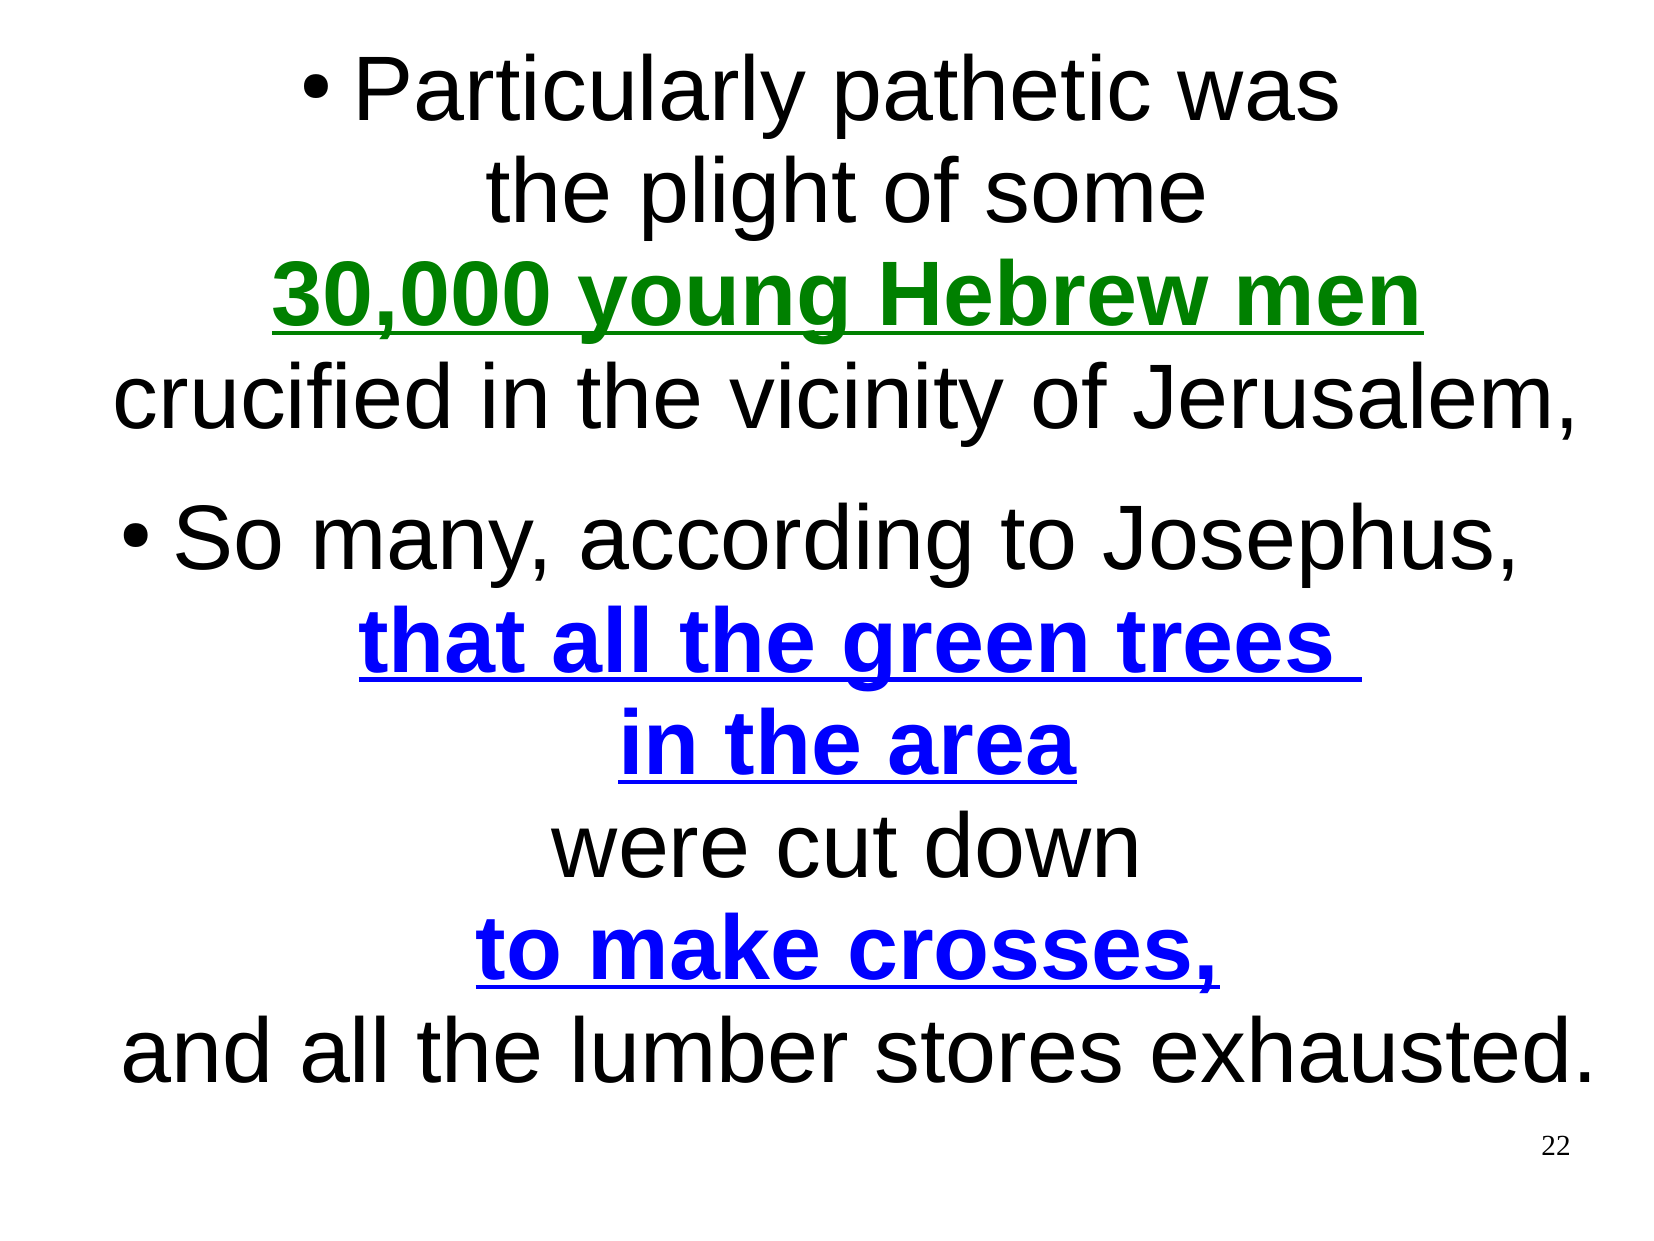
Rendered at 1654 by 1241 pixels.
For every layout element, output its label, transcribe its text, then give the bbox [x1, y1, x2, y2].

list Particularly pathetic was the plight of some 30,000 young Hebrew men crucified in the vicinity of Jerusalem, So many, according to Josephus, that all the green trees in the area were cut down to make crosses, and all the lumber stores exhausted. [37, 37, 1613, 1201]
